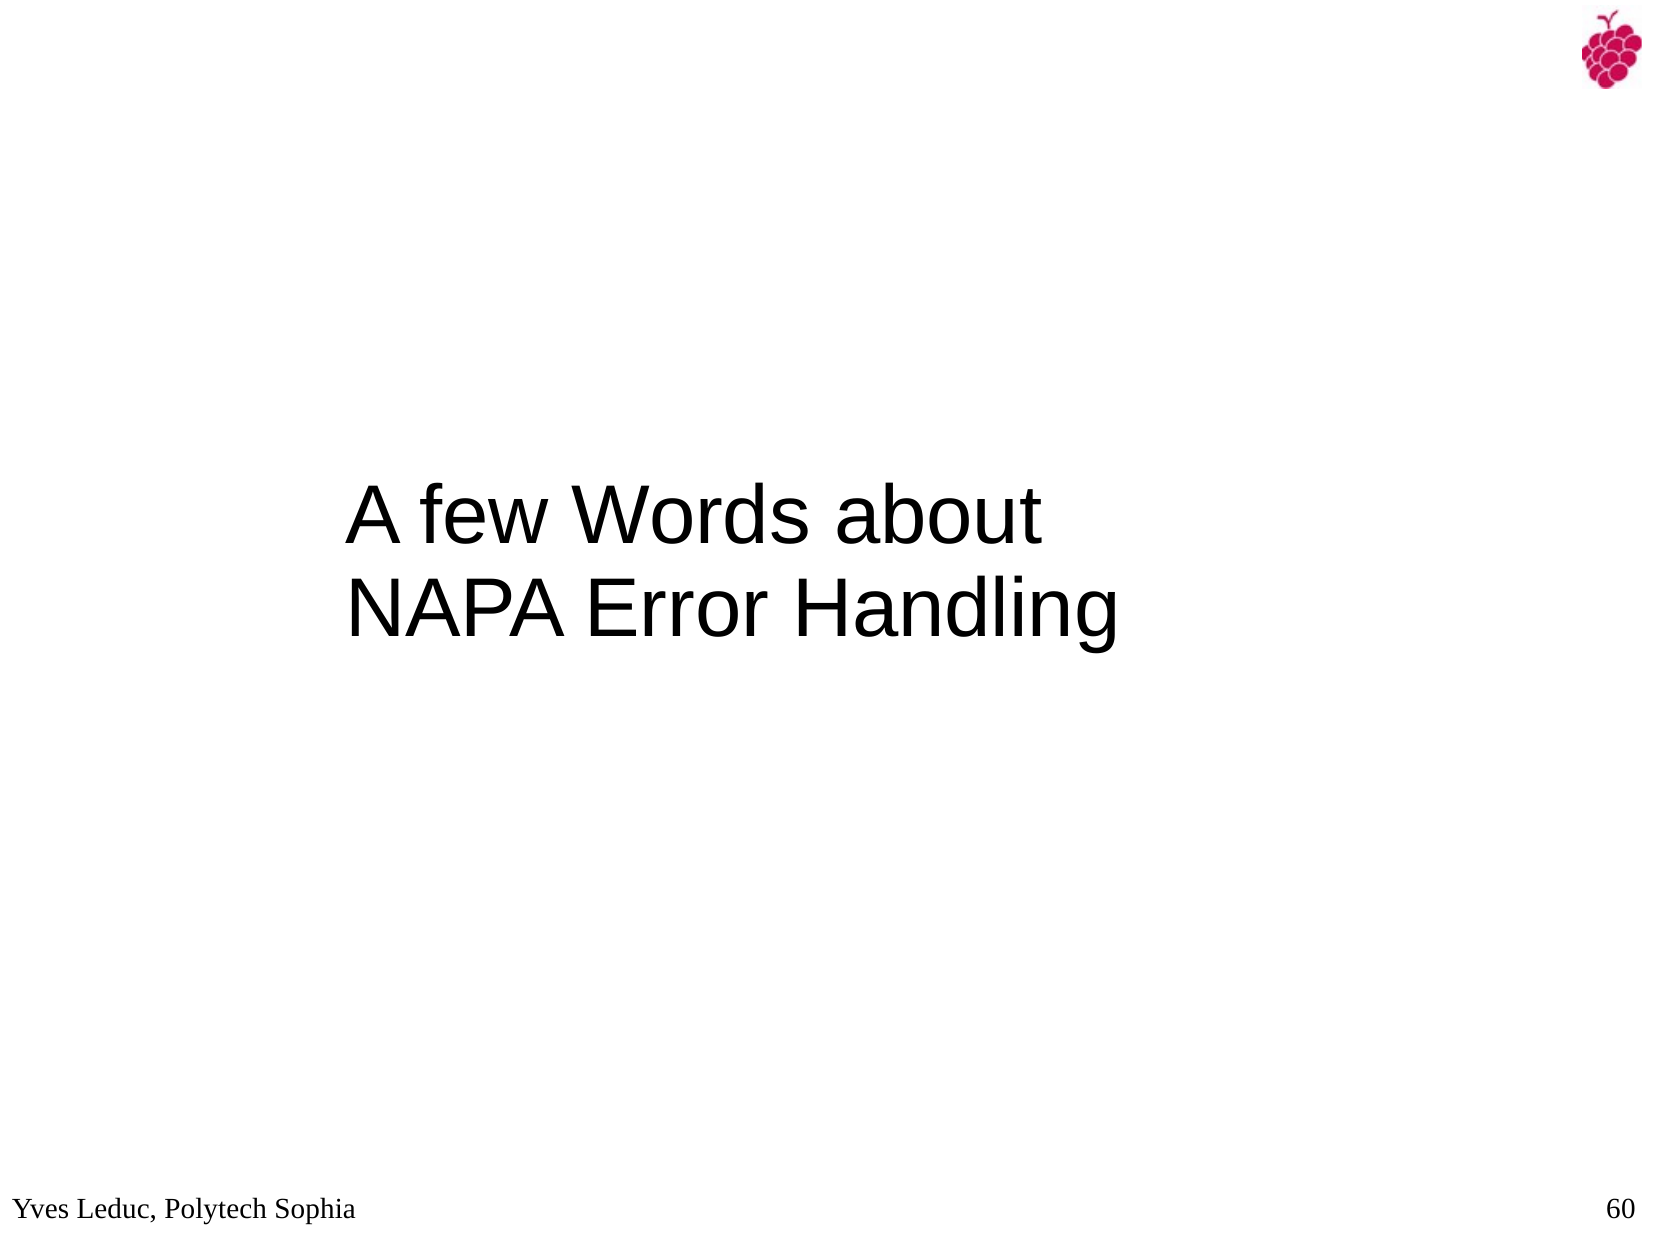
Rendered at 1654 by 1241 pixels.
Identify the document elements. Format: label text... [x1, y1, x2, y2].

picture [1582, 5, 1642, 89]
text_box A few Words about NAPA Error Handling [330, 460, 1288, 662]
